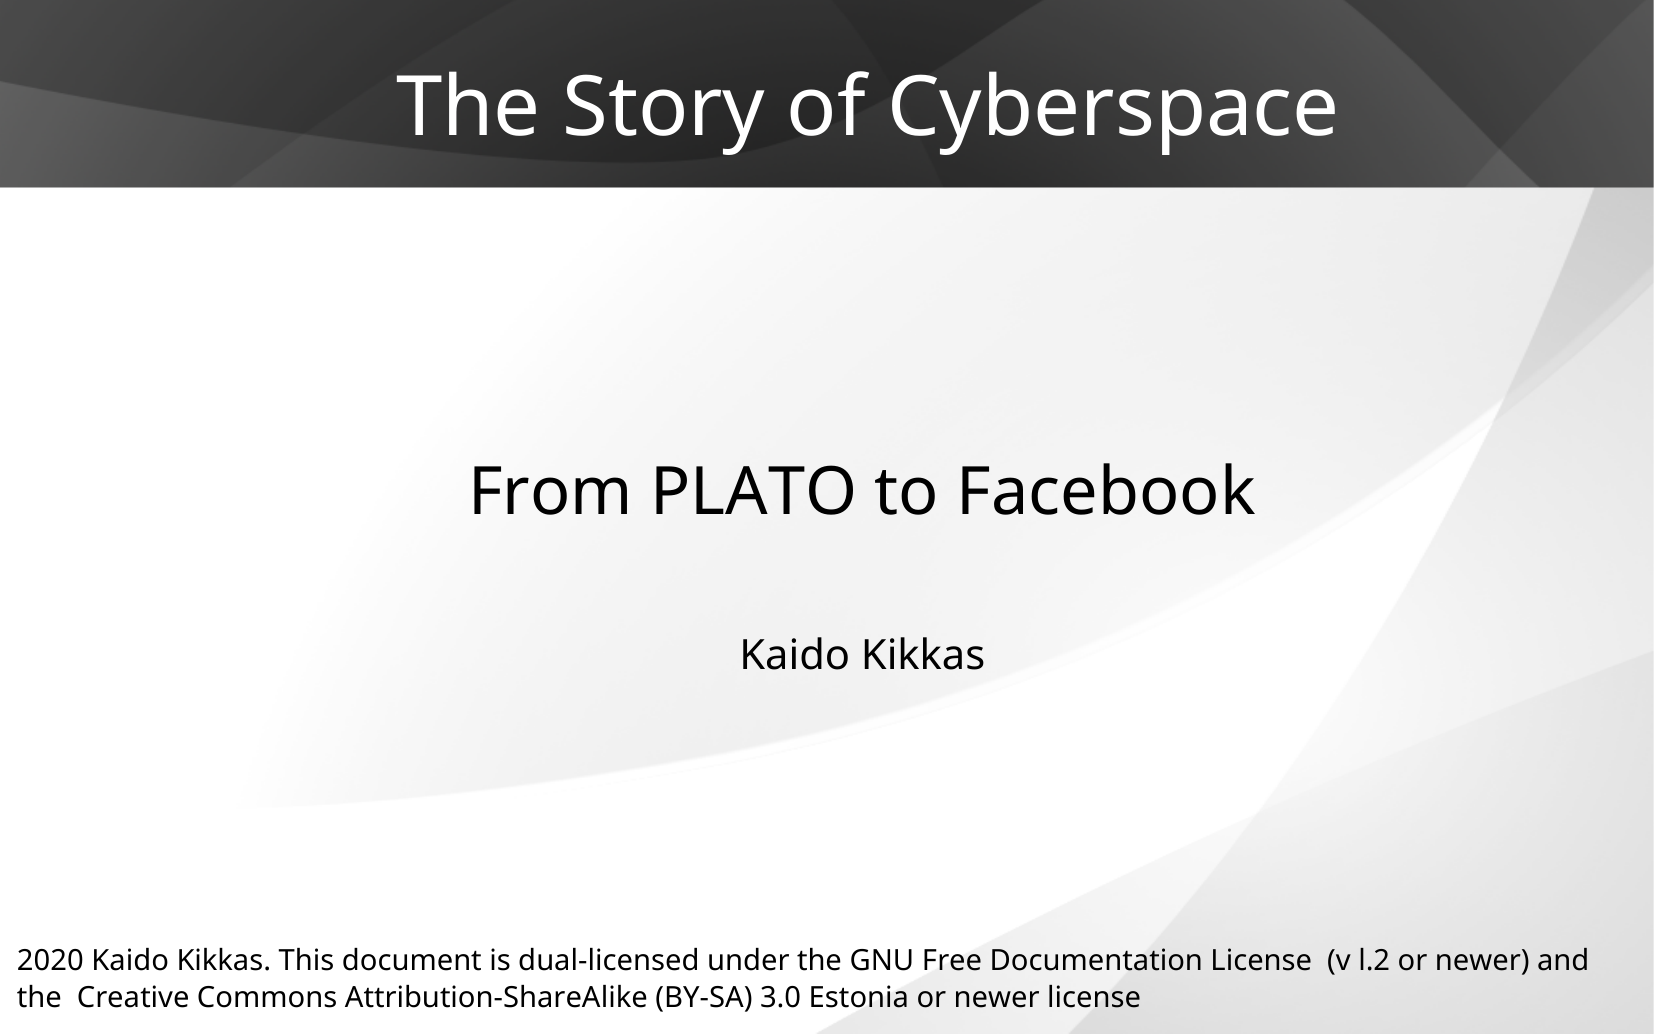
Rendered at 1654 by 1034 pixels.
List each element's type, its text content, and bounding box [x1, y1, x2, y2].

picture [0, 0, 1654, 1034]
text_box 2020 Kaido Kikkas. This document is dual-licensed under the GNU Free Documentation License (v l.2 or newer) and the Creative Commons Attribution-ShareAlike (BY-SA) 3.0 Estonia or newer license [2, 933, 1644, 1034]
title The Story of Cyberspace [124, 0, 1613, 208]
subtitle From PLATO to Facebook Kaido Kikkas [187, 225, 1538, 901]
